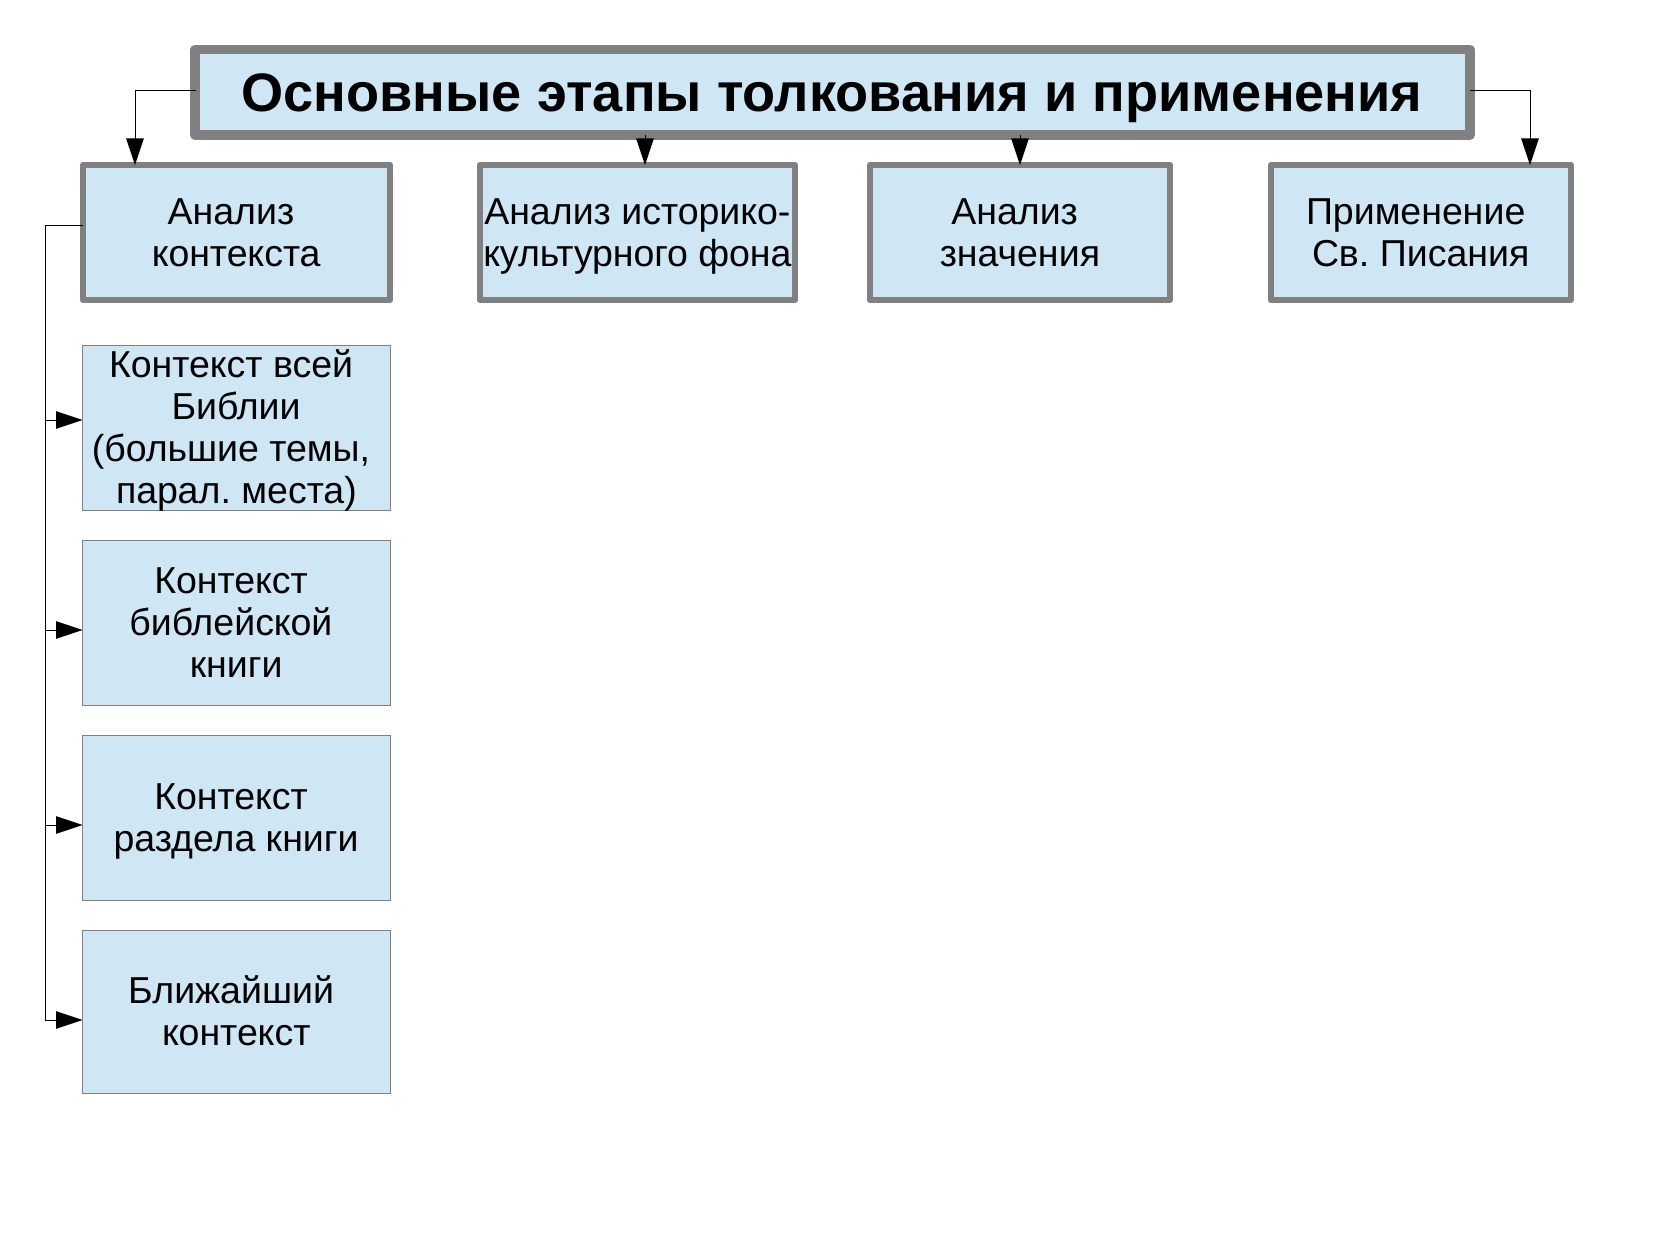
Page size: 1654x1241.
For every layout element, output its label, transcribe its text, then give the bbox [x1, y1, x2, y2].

text_box Анализ значения [870, 165, 1171, 301]
text_box Контекст раздела книги [82, 735, 391, 901]
text_box Анализ контекста [82, 165, 391, 301]
text_box Применение Св. Писания [1270, 165, 1571, 301]
text_box Контекст библейской книги [82, 540, 391, 706]
text_box Ближайший контекст [82, 930, 391, 1094]
text_box Анализ историко- культурного фона [480, 165, 796, 301]
text_box Основные этапы толкования и применения [195, 49, 1471, 136]
text_box Контекст всей Библии (большие темы, парал. места) [82, 345, 391, 511]
